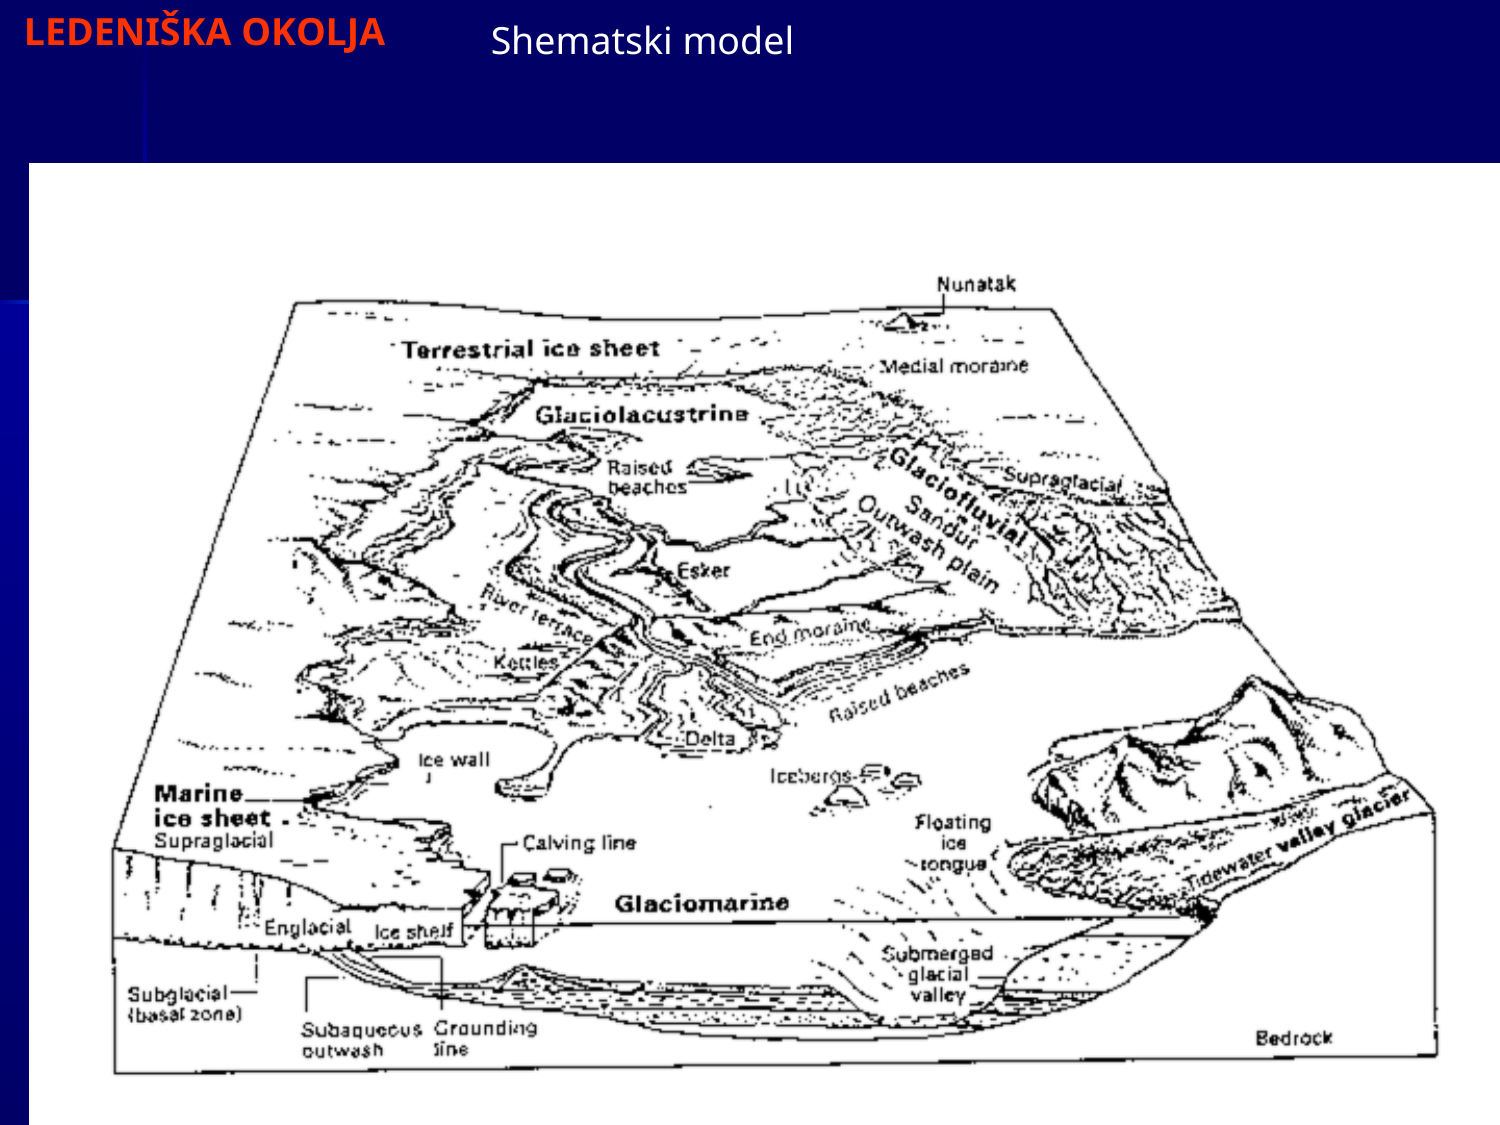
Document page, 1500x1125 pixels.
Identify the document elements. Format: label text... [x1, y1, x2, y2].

text_box Shematski model [476, 9, 810, 71]
picture [29, 163, 1500, 1125]
text_box LEDENIŠKA OKOLJA [9, 0, 401, 61]
